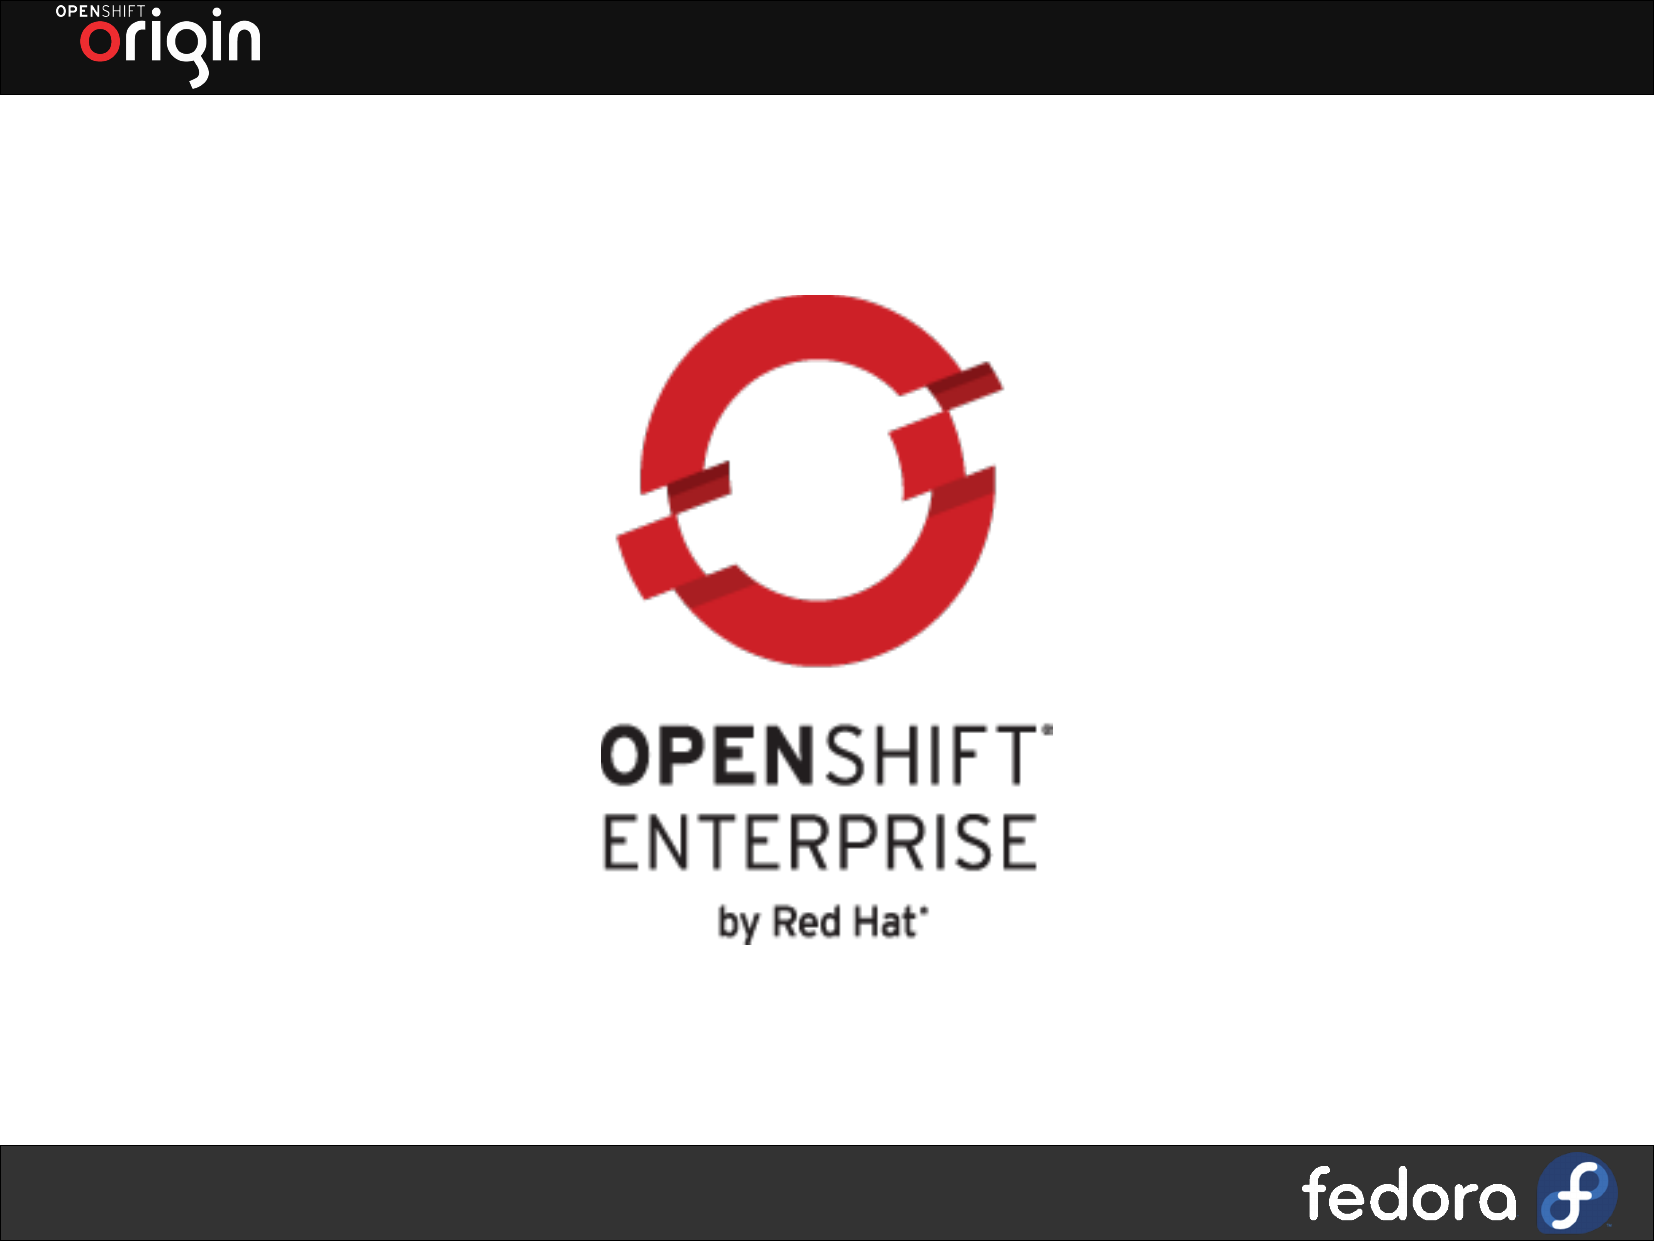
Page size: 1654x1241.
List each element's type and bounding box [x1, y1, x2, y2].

picture [1299, 1151, 1619, 1235]
picture [56, 5, 260, 89]
picture [601, 295, 1053, 945]
